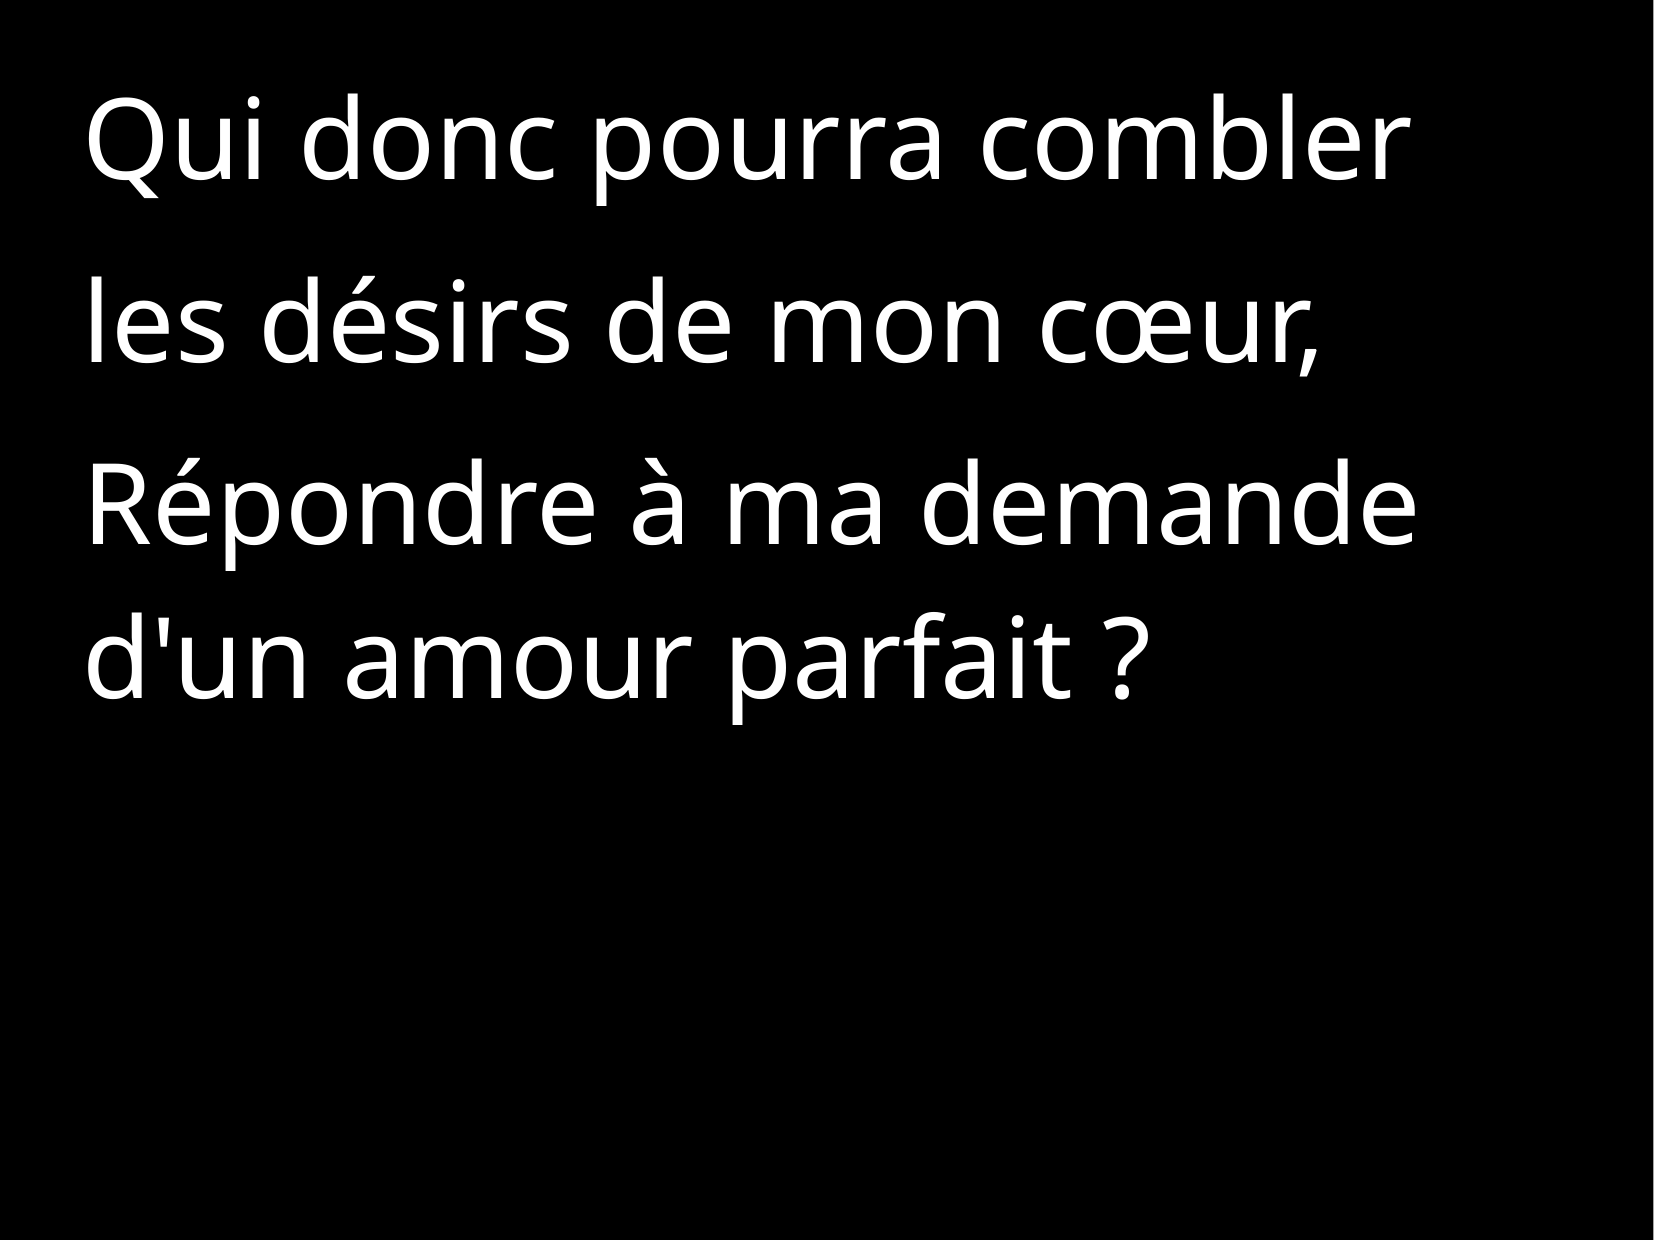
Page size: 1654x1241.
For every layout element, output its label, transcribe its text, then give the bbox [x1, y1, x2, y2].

list Qui donc pourra combler les désirs de mon cœur, Répondre à ma demande d'un amour parfait ? [82, 59, 1571, 1118]
